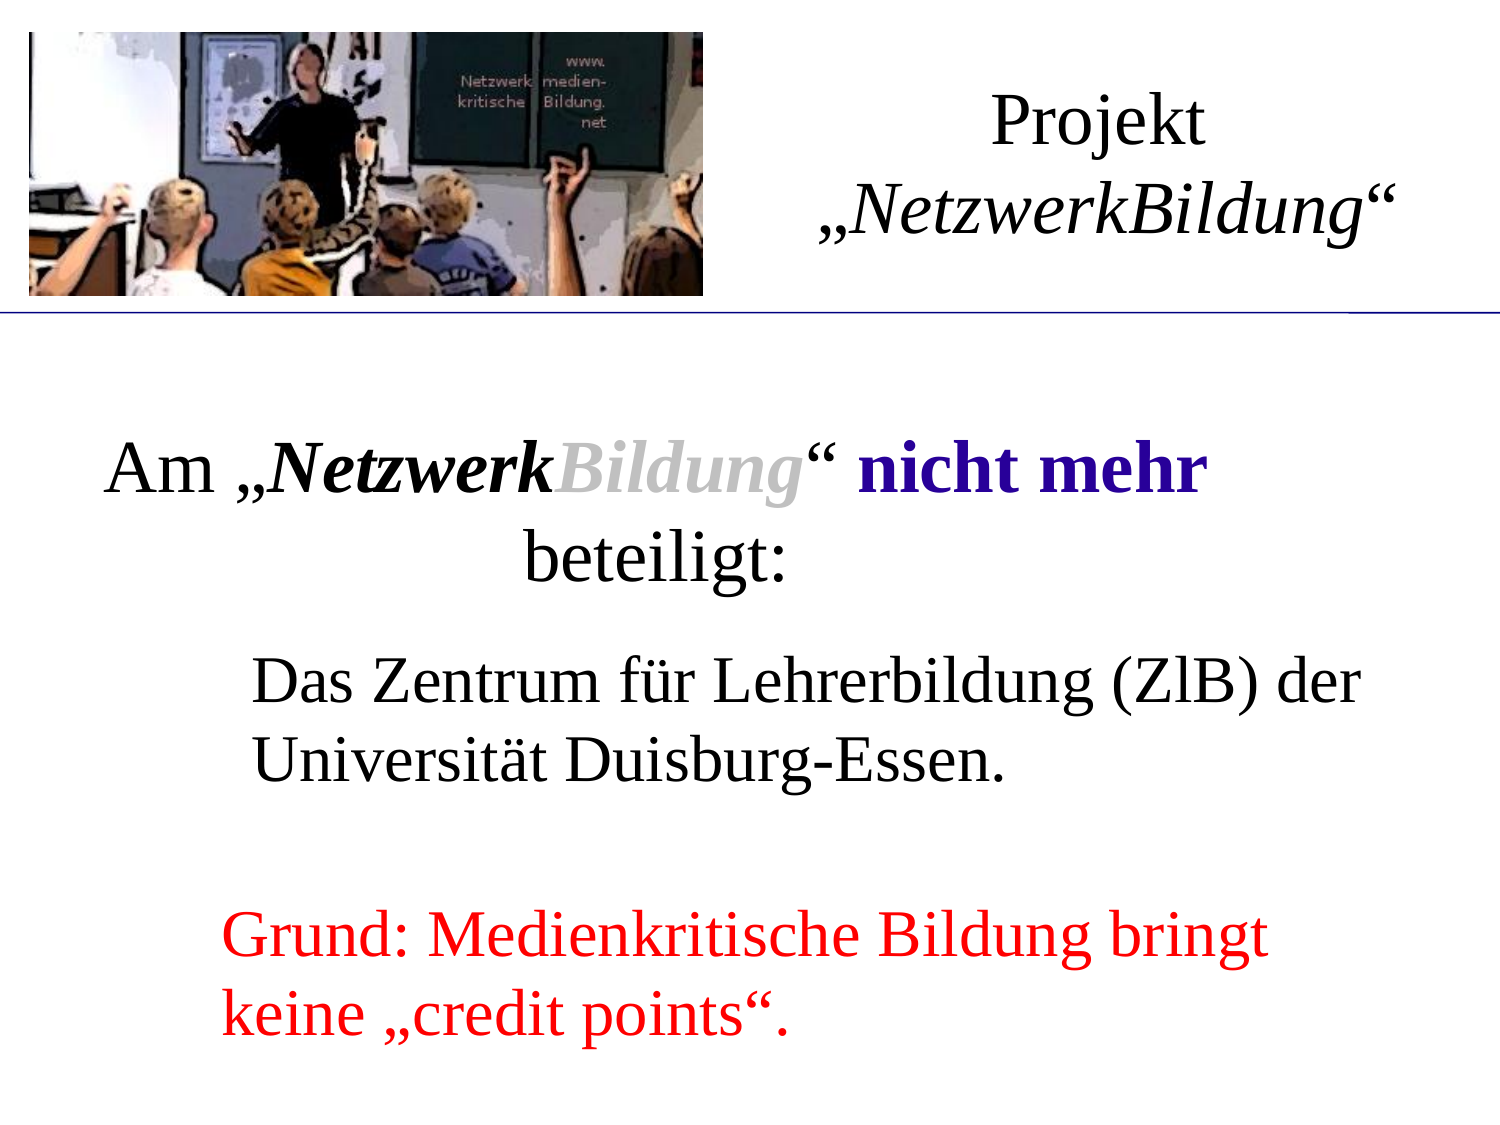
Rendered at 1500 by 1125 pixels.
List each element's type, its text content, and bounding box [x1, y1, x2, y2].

picture [29, 32, 703, 296]
text_box Das Zentrum für Lehrerbildung (ZlB) der Universität Duisburg-Essen. [236, 631, 1418, 805]
text_box Grund: Medienkritische Bildung bringt keine „credit points“. [206, 885, 1388, 1059]
text_box Am „NetzwerkBildung“ nicht mehr beteiligt: [88, 413, 1388, 607]
text_box Projekt „NetzwerkBildung“ [801, 65, 1414, 259]
